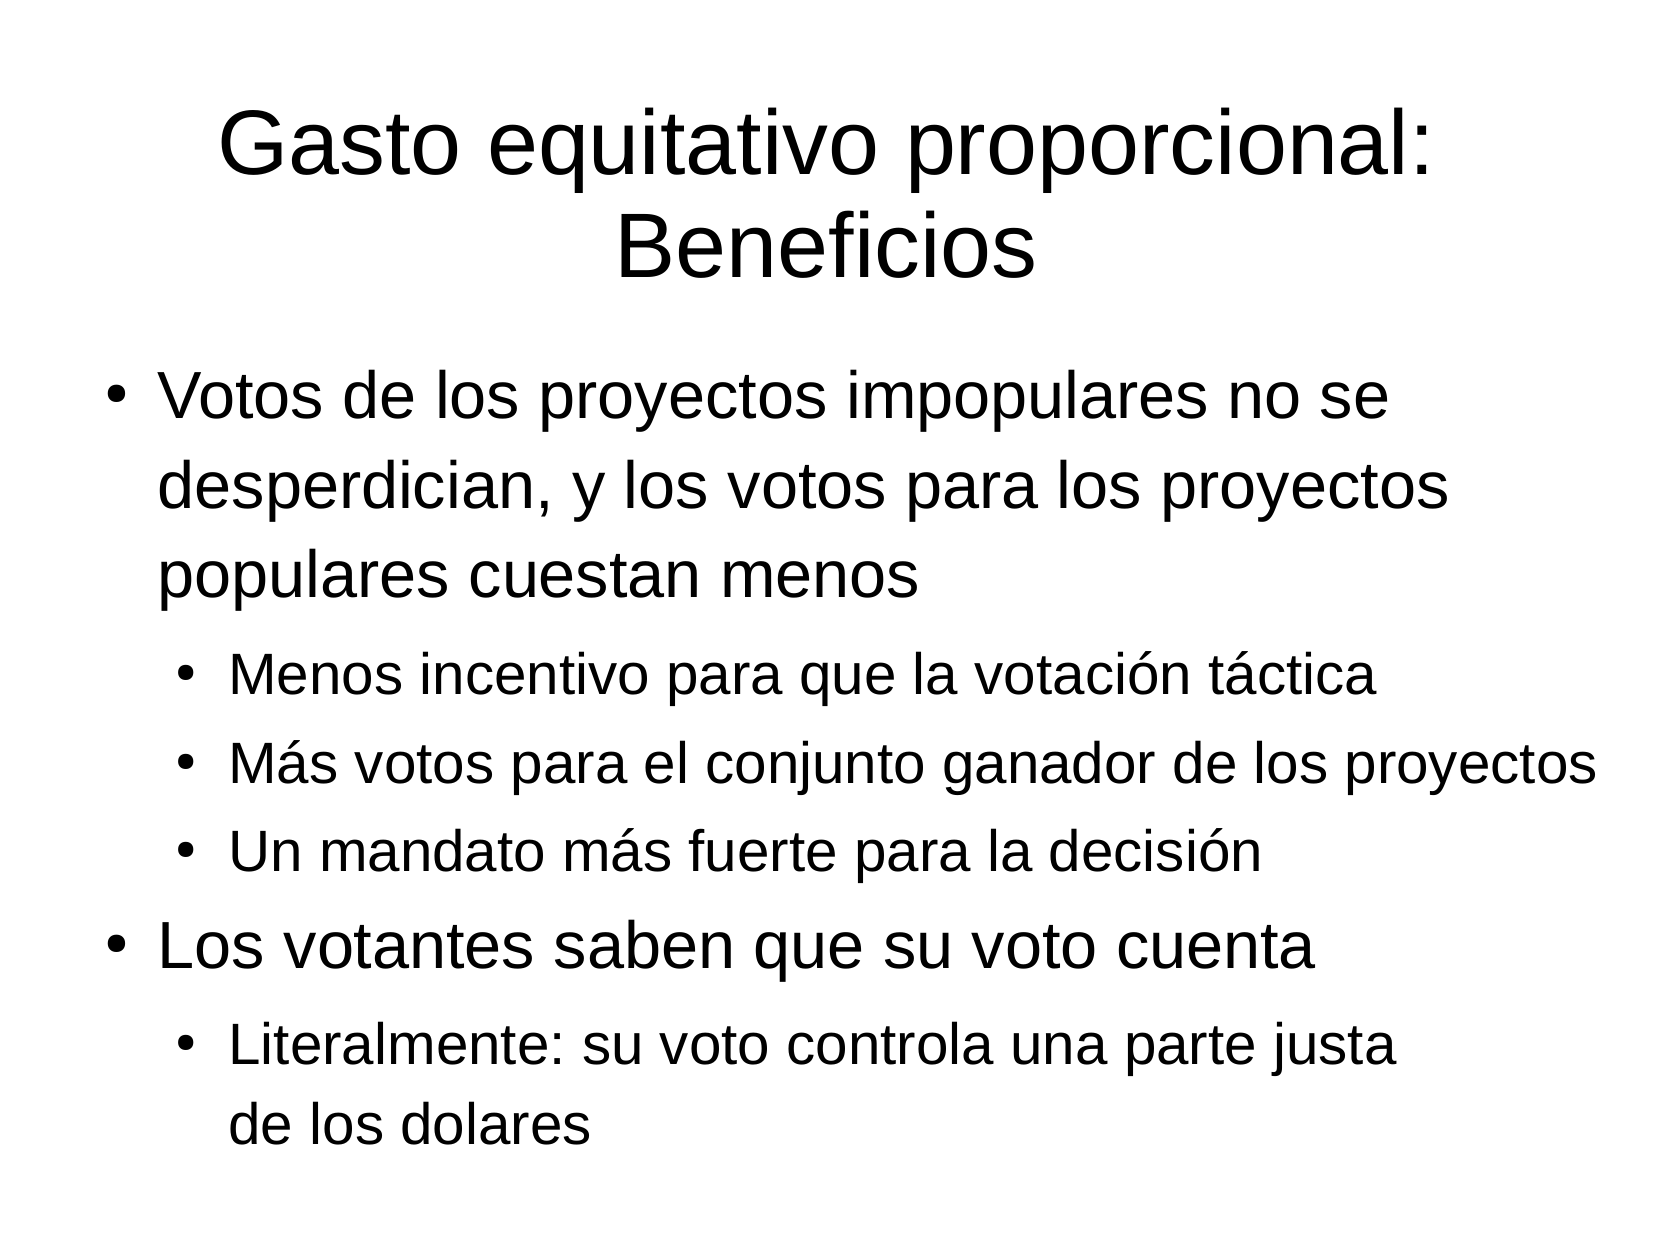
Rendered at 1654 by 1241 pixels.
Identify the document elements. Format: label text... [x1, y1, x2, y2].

list Votos de los proyectos impopulares no se desperdician, y los votos para los proyectos populares cuestan menos Menos incentivo para que la votación táctica Más votos para el conjunto ganador de los proyectos Un mandato más fuerte para la decisión Los votantes saben que su voto cuenta Literalmente: su voto controla una parte justa de los dolares [86, 357, 1613, 1177]
title Gasto equitativo proporcional: Beneficios [82, 90, 1571, 298]
